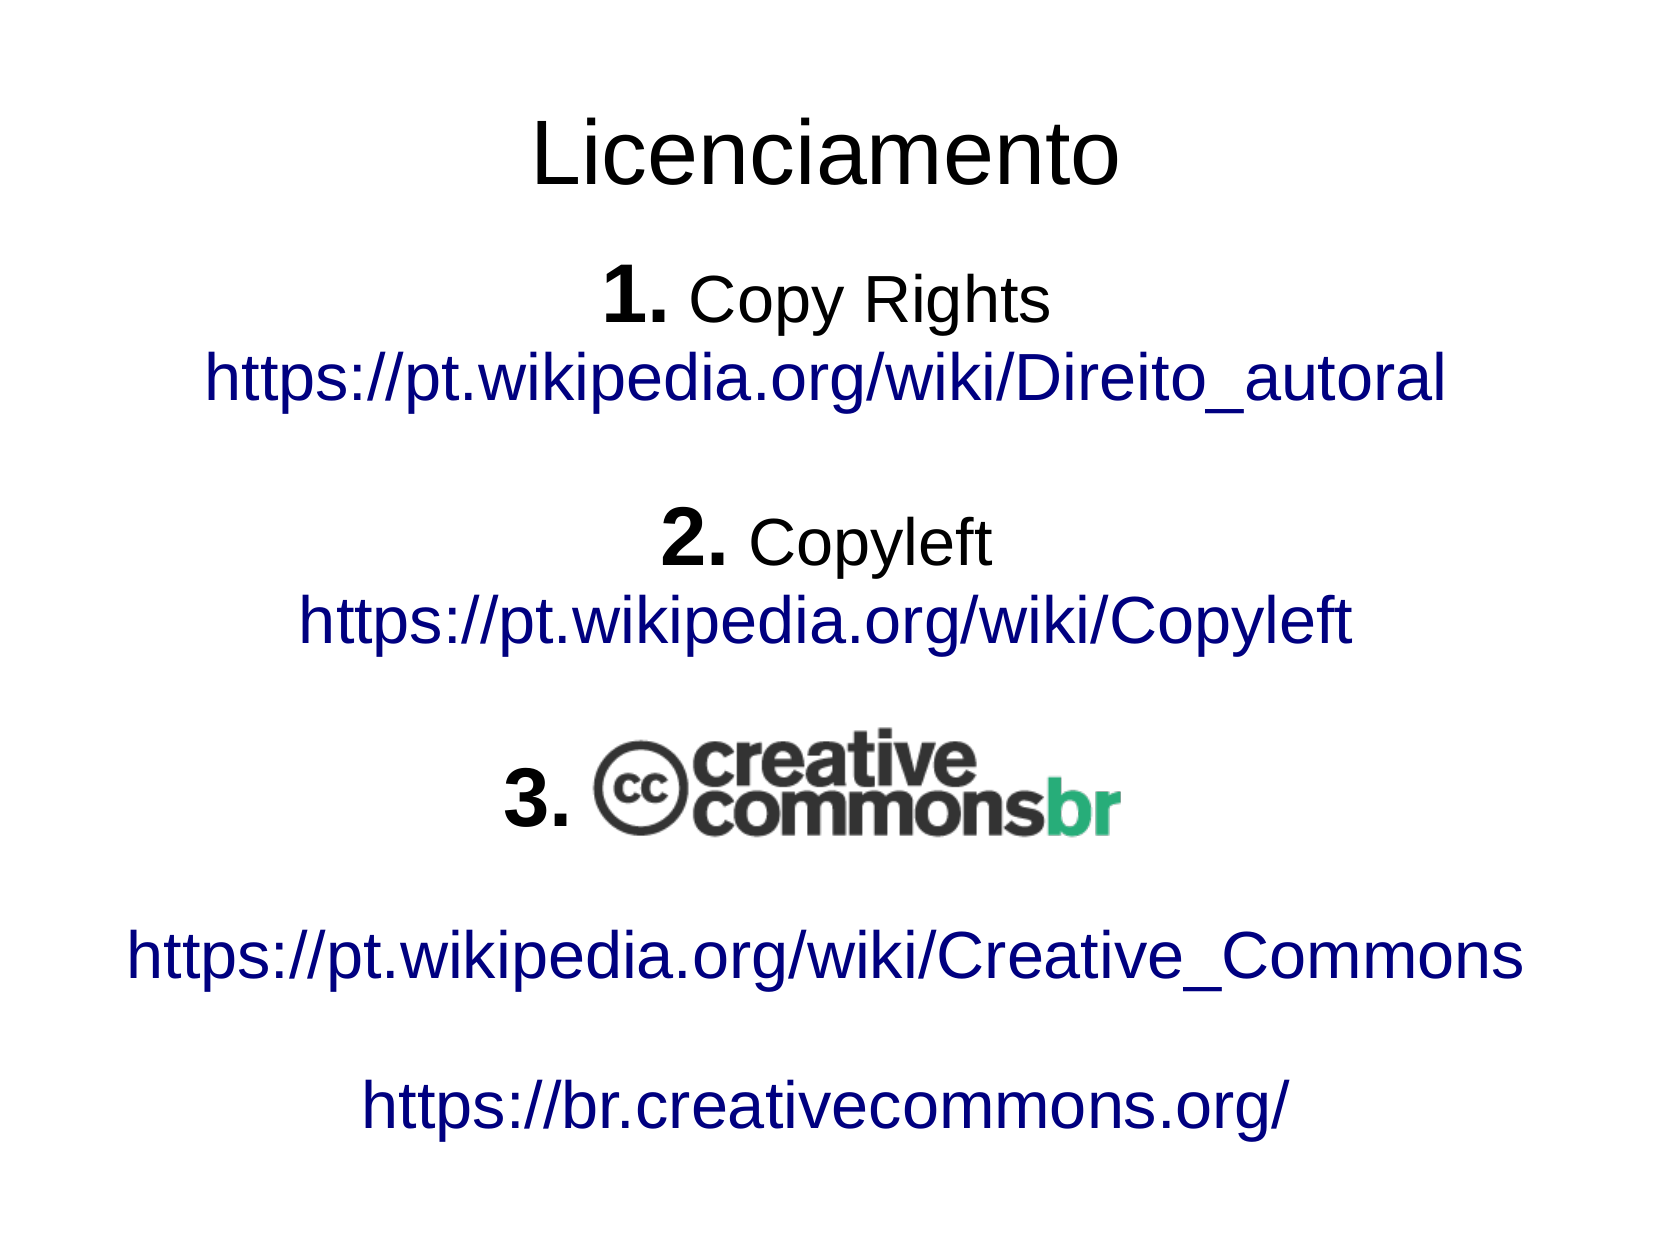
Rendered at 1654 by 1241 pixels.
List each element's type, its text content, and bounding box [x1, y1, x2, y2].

subtitle 1. Copy Rights https://pt.wikipedia.org/wiki/Direito_autoral 2. Copyleft https://pt.wikipedia.org/wiki/Copyleft 3. https://pt.wikipedia.org/wiki/Creative_Commons https://br.creativecommons.org/ [82, 246, 1571, 1219]
picture [590, 726, 1124, 839]
title Licenciamento [82, 49, 1571, 246]
